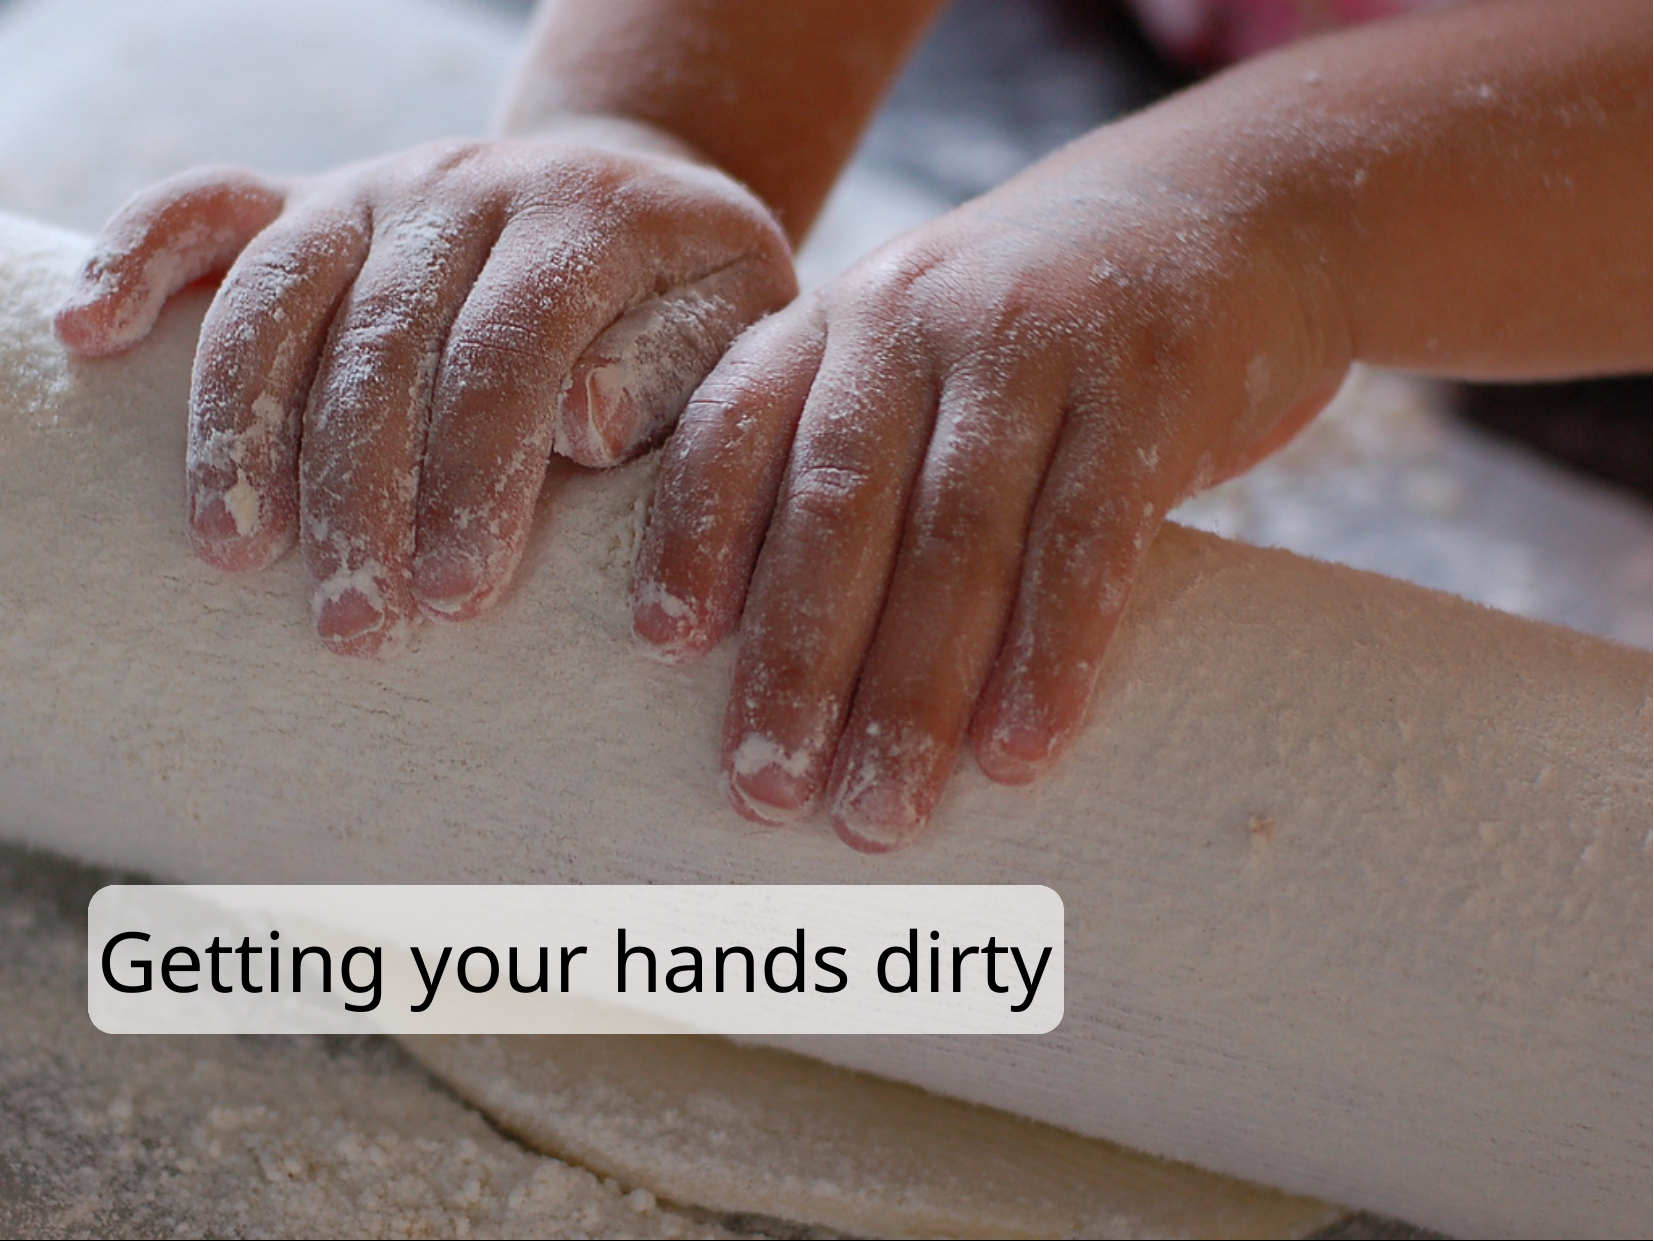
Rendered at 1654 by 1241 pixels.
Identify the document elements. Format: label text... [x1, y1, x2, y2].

picture [0, 0, 1653, 1240]
text_box Getting your hands dirty [88, 885, 1064, 1034]
